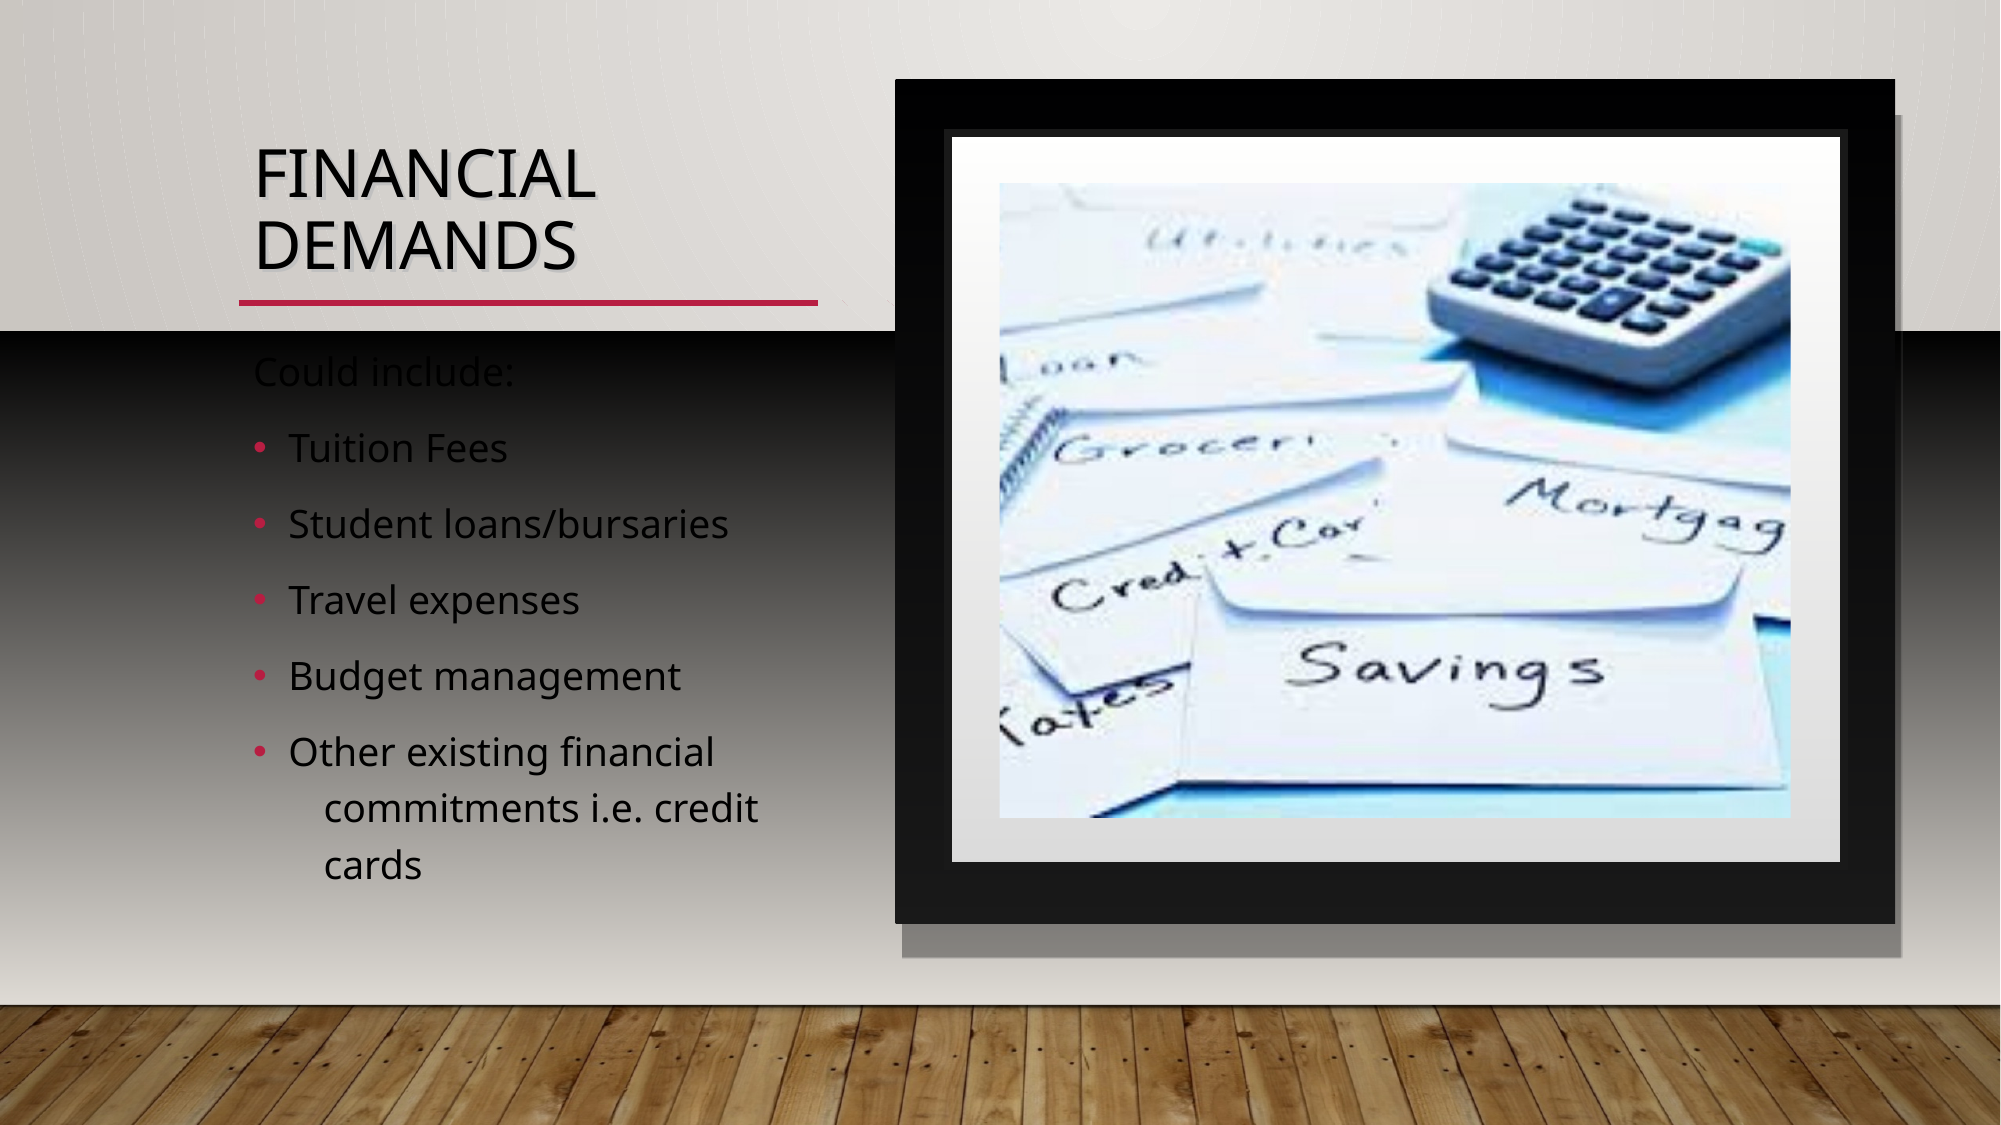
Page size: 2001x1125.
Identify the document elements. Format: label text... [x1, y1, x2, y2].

text_box [0, 0, 2000, 1005]
title Financial Demands [238, 131, 818, 305]
picture [999, 183, 1791, 818]
list Could include: Tuition Fees Student loans/bursaries Travel expenses Budget management Other existing financial commitments i.e. credit cards [238, 330, 817, 897]
picture [0, 1005, 2000, 1125]
